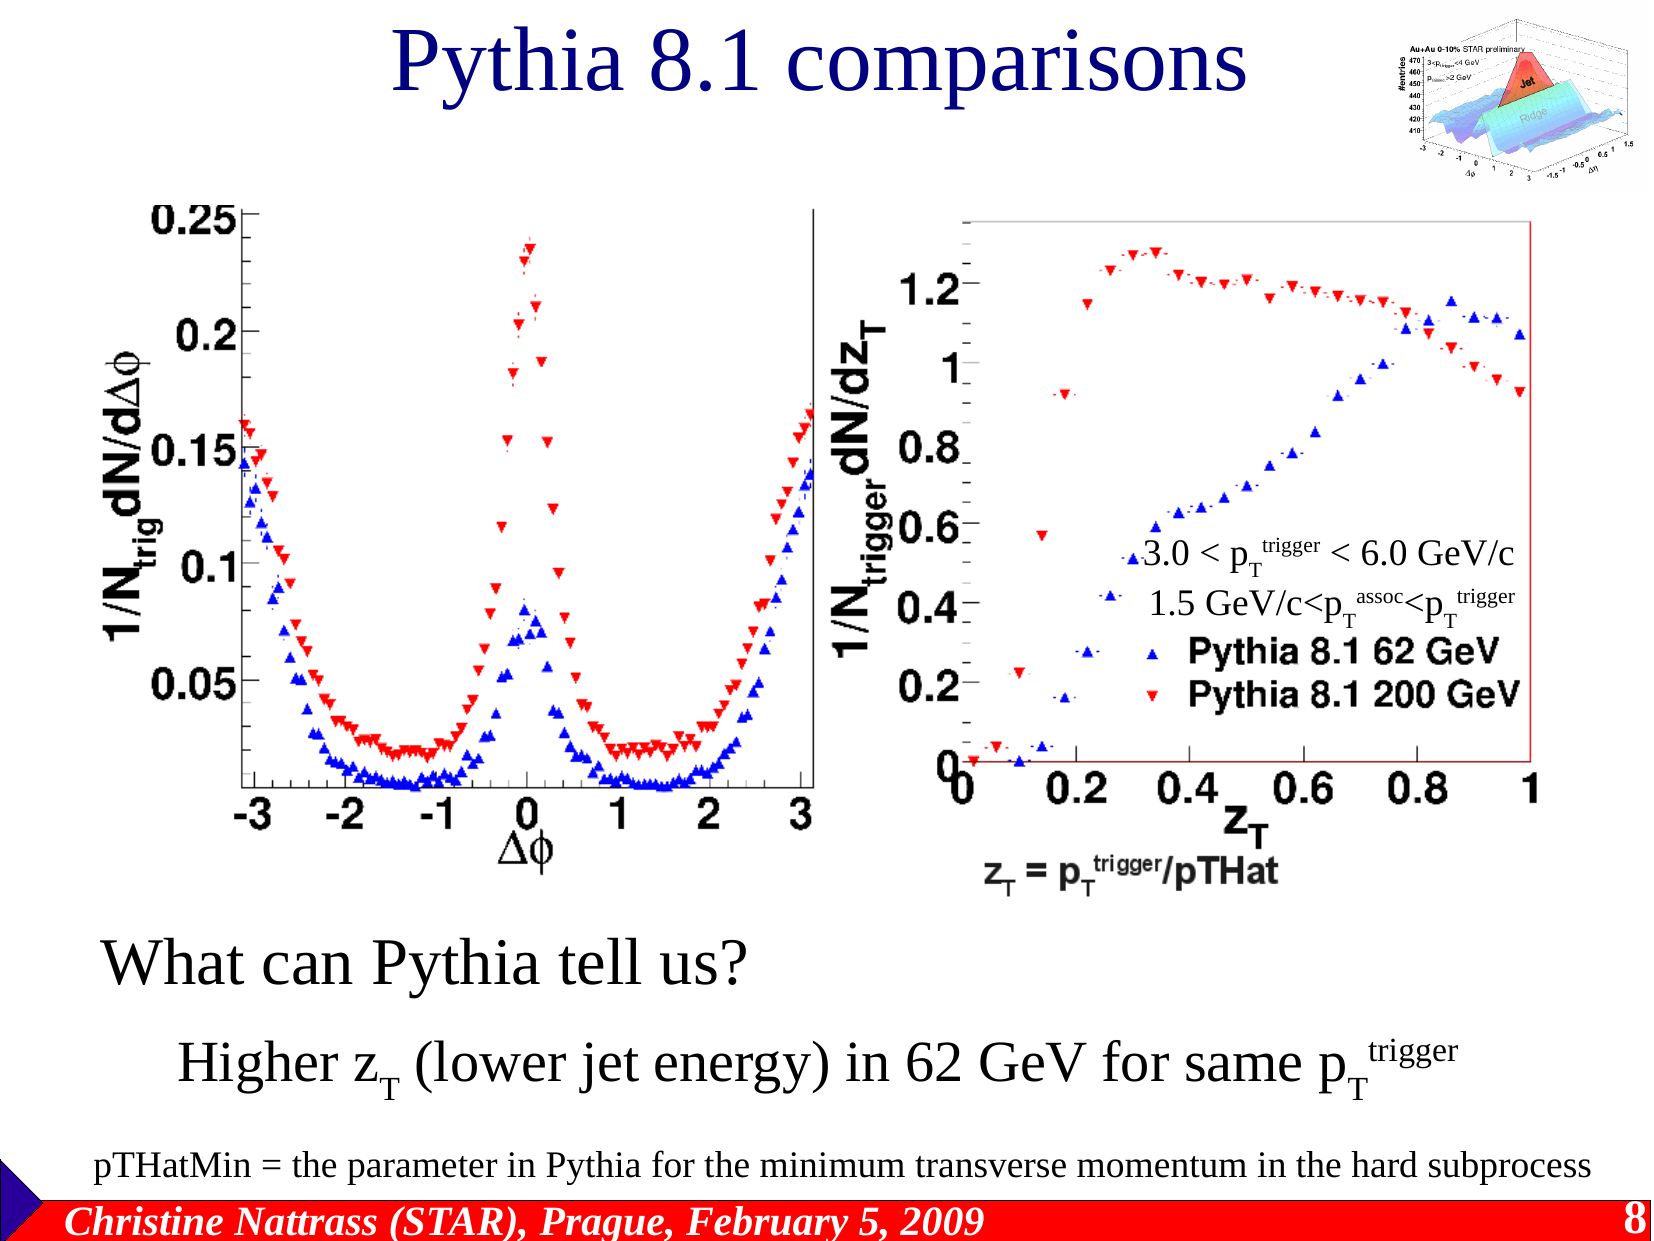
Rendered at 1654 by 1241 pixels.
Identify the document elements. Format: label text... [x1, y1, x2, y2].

list What can Pythia tell us? Higher zT (lower jet energy) in 62 GeV for same pTtrigger [82, 925, 1613, 1136]
picture [96, 205, 817, 885]
picture [827, 203, 1548, 912]
picture [1398, 0, 1654, 193]
text_box 8 [1549, 1183, 1654, 1241]
text_box pTHatMin = the parameter in Pythia for the minimum transverse momentum in the hard subprocess [78, 1136, 1654, 1194]
title Pythia 8.1 comparisons [76, 0, 1398, 120]
text_box 3.0 < pTtrigger < 6.0 GeV/c 1.5 GeV/c<pTassoc<pTtrigger [1004, 524, 1530, 641]
